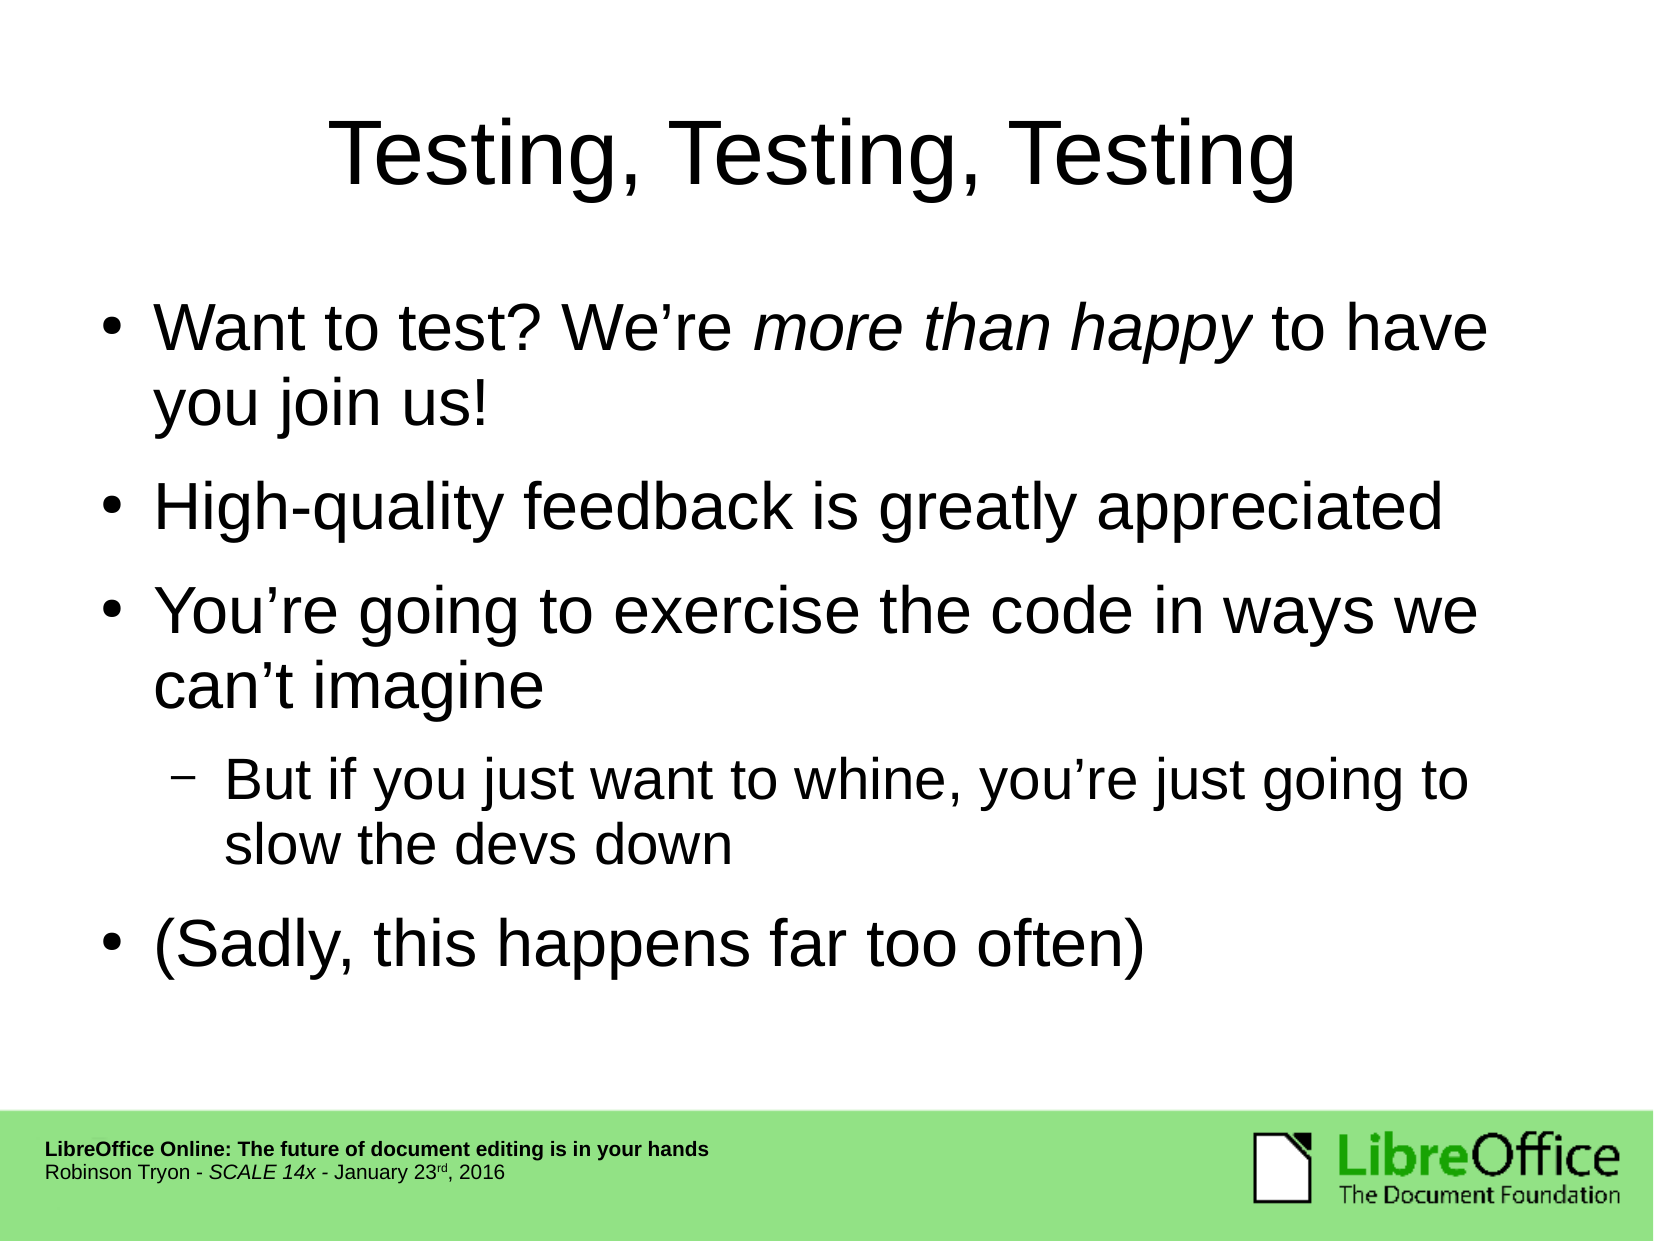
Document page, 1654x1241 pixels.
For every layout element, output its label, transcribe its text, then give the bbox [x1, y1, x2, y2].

picture [0, 0, 1654, 1241]
list Want to test? We’re more than happy to have you join us! High-quality feedback is greatly appreciated You’re going to exercise the code in ways we can’t imagine But if you just want to whine, you’re just going to slow the devs down (Sadly, this happens far too often) [82, 290, 1571, 1010]
title Testing, Testing, Testing [82, 49, 1571, 257]
